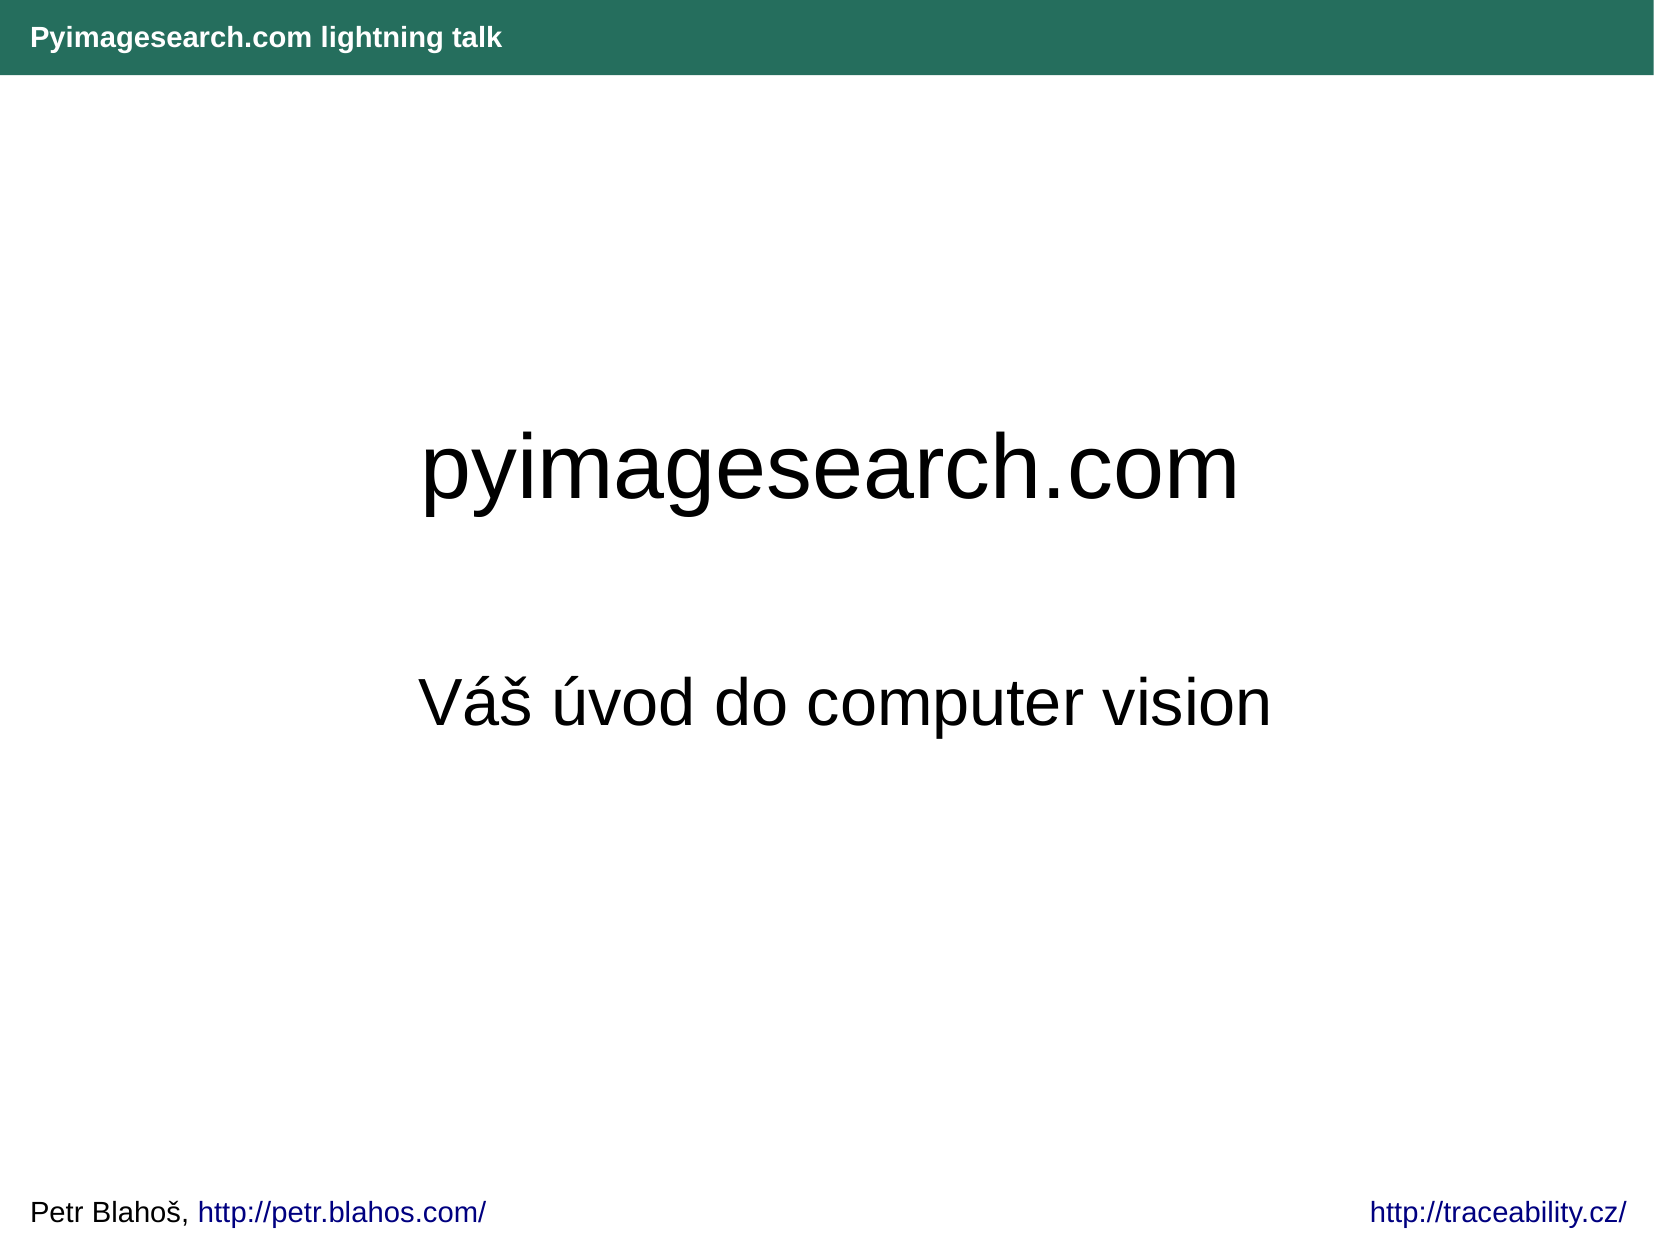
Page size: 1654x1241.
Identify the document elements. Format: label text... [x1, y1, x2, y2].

subtitle Váš úvod do computer vision [101, 590, 1591, 815]
title pyimagesearch.com [86, 362, 1576, 571]
